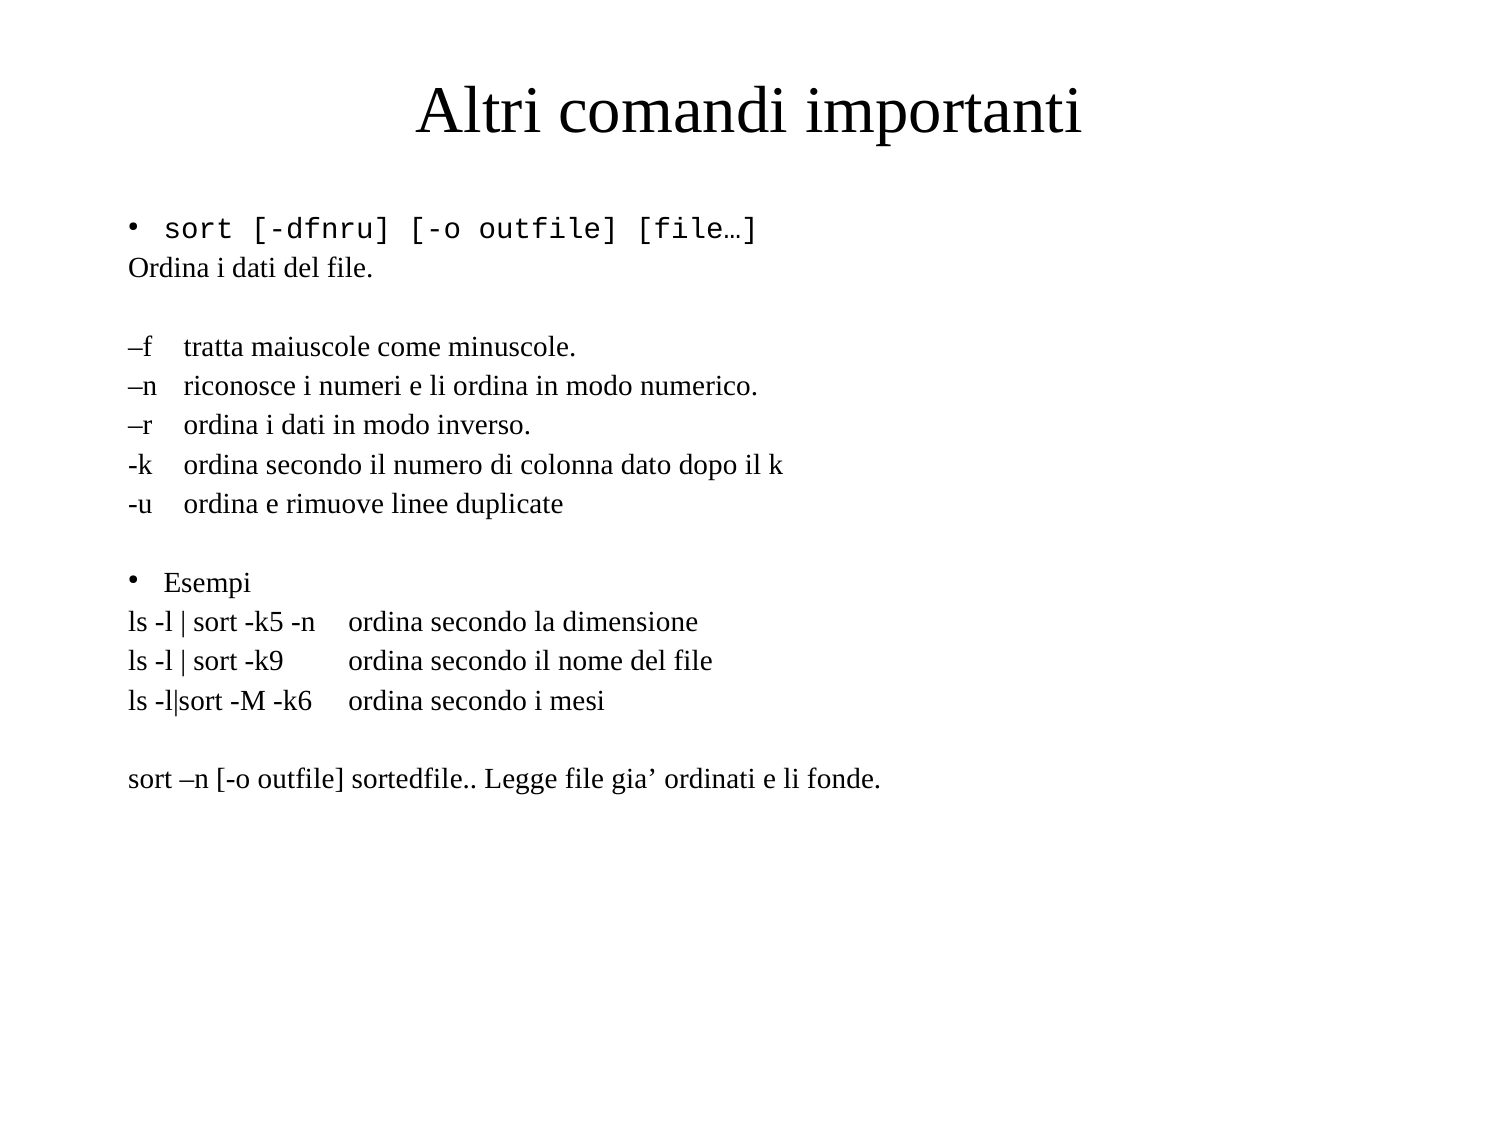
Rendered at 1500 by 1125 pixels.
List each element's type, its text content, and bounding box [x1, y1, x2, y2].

list sort [-dfnru] [-o outfile] [file…] Ordina i dati del file. –f tratta maiuscole come minuscole. –n riconosce i numeri e li ordina in modo numerico. –r ordina i dati in modo inverso. -k ordina secondo il numero di colonna dato dopo il k -u ordina e rimuove linee duplicate Esempi ls -l | sort -k5 -n ordina secondo la dimensione ls -l | sort -k9 ordina secondo il nome del file ls -l|sort -M -k6 ordina secondo i mesi sort –n [-o outfile] sortedfile.. Legge file gia’ ordinati e li fonde. [112, 162, 1388, 1120]
title Altri comandi importanti [112, 12, 1388, 162]
